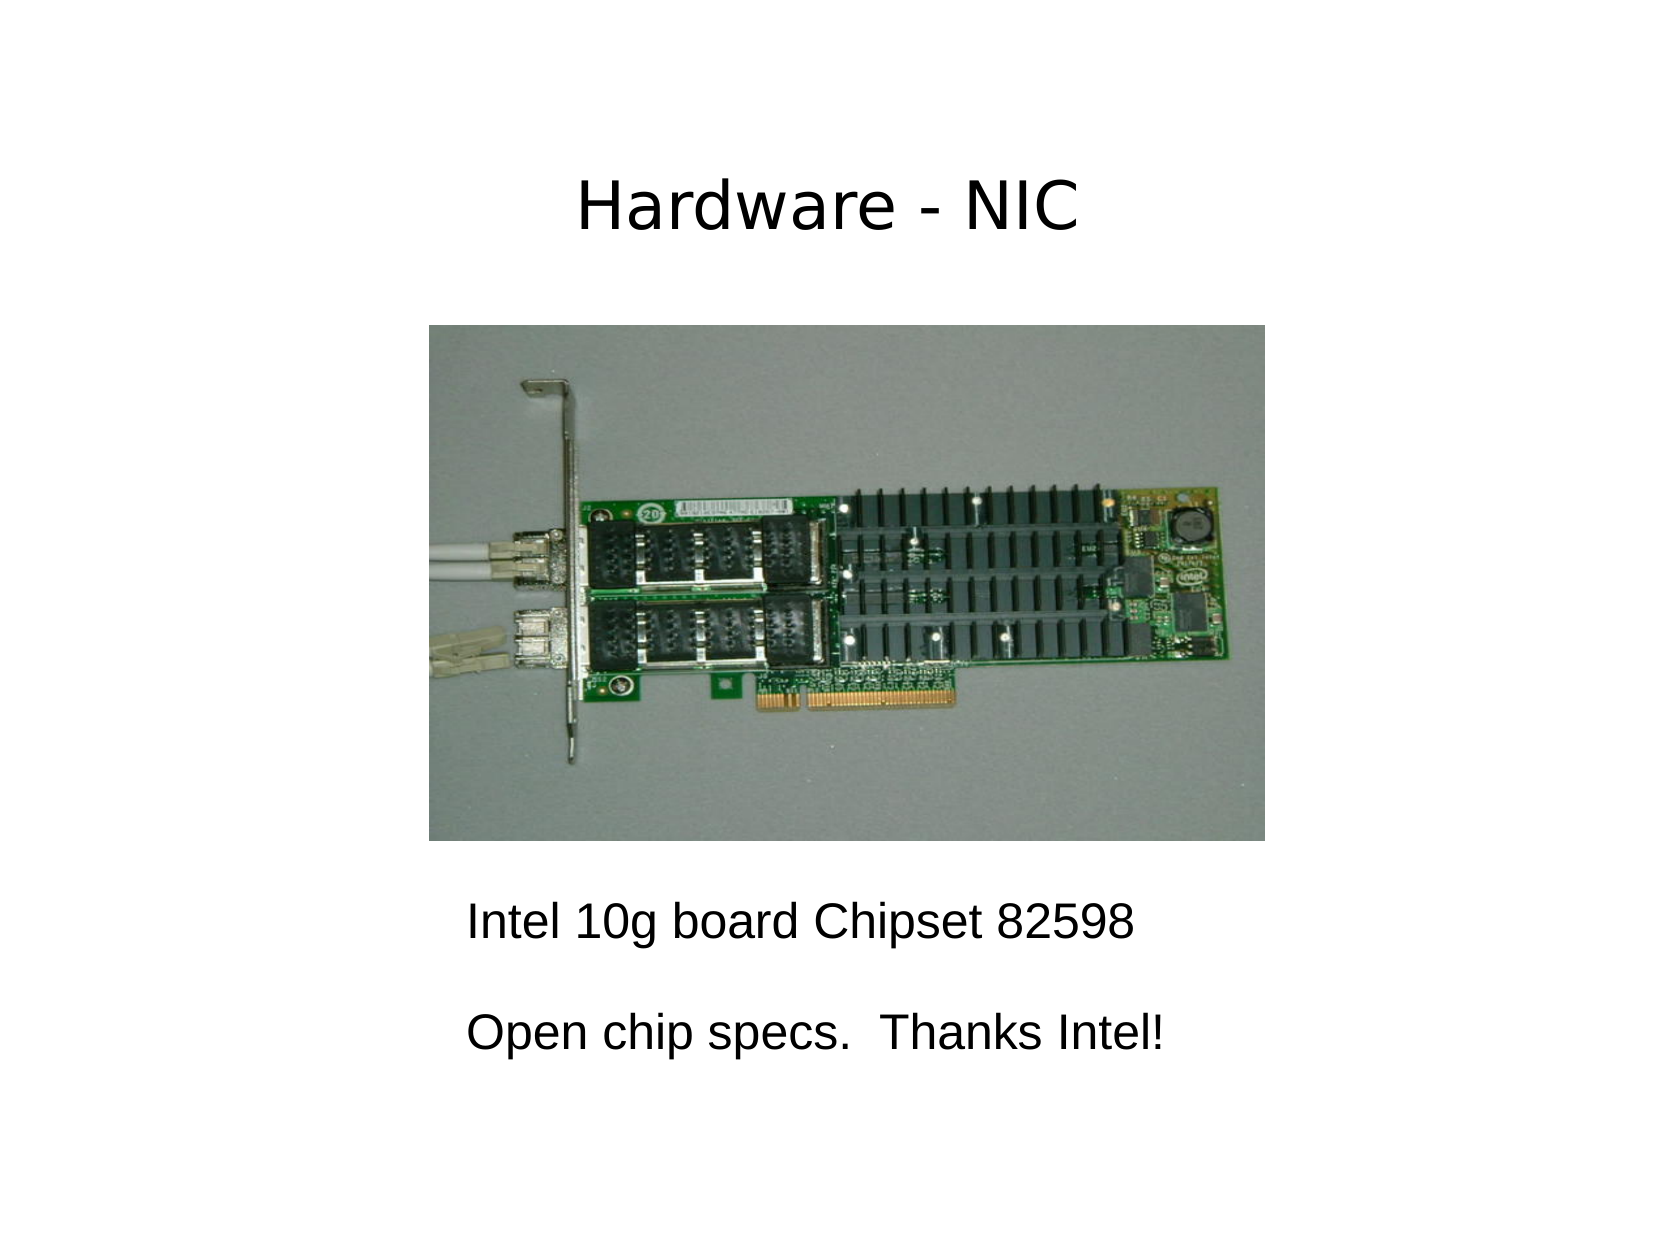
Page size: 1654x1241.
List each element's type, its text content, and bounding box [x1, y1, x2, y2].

picture [429, 325, 1265, 841]
text_box Intel 10g board Chipset 82598 Open chip specs. Thanks Intel! [451, 885, 1182, 1149]
title Hardware - NIC [121, 102, 1534, 311]
